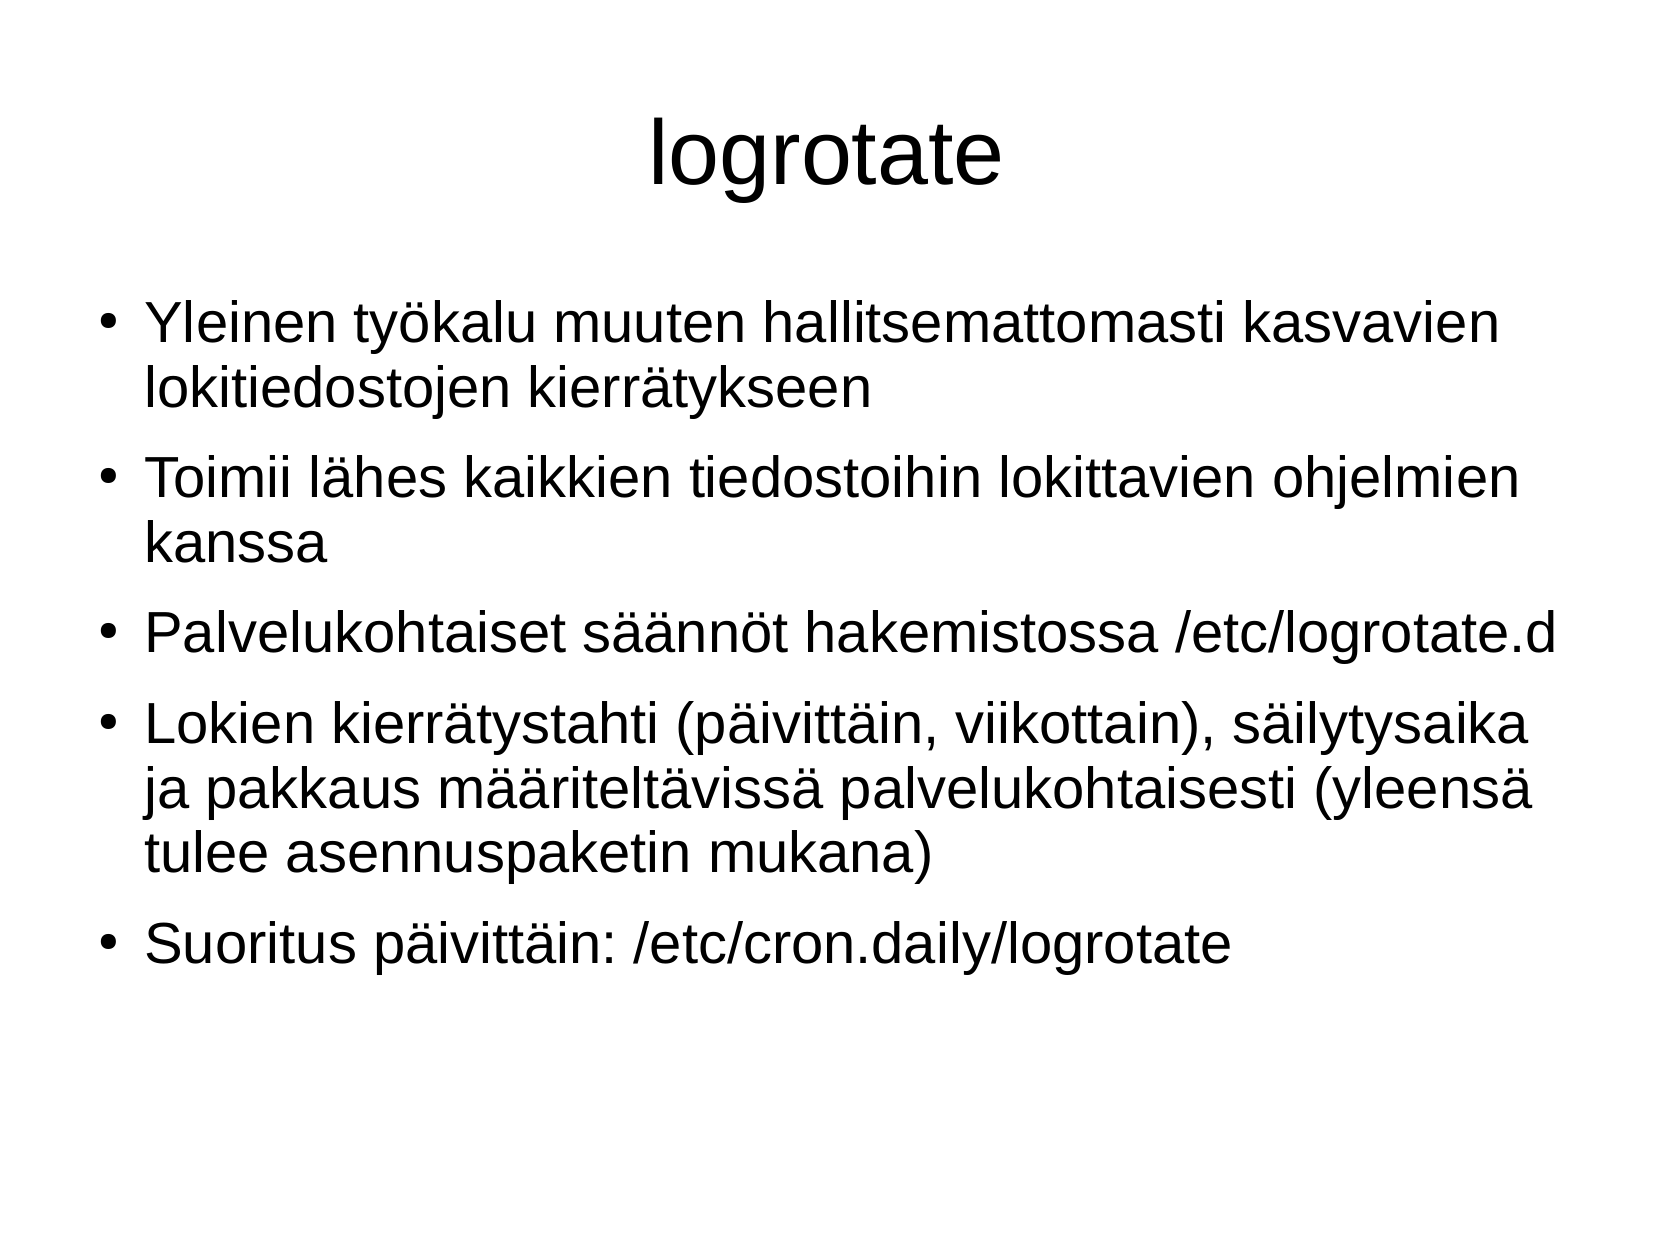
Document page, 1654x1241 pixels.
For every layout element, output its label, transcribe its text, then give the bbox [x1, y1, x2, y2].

title logrotate [82, 49, 1571, 257]
list Yleinen työkalu muuten hallitsemattomasti kasvavien lokitiedostojen kierrätykseen Toimii lähes kaikkien tiedostoihin lokittavien ohjelmien kanssa Palvelukohtaiset säännöt hakemistossa /etc/logrotate.d Lokien kierrätystahti (päivittäin, viikottain), säilytysaika ja pakkaus määriteltävissä palvelukohtaisesti (yleensä tulee asennuspaketin mukana) Suoritus päivittäin: /etc/cron.daily/logrotate [82, 290, 1571, 1010]
